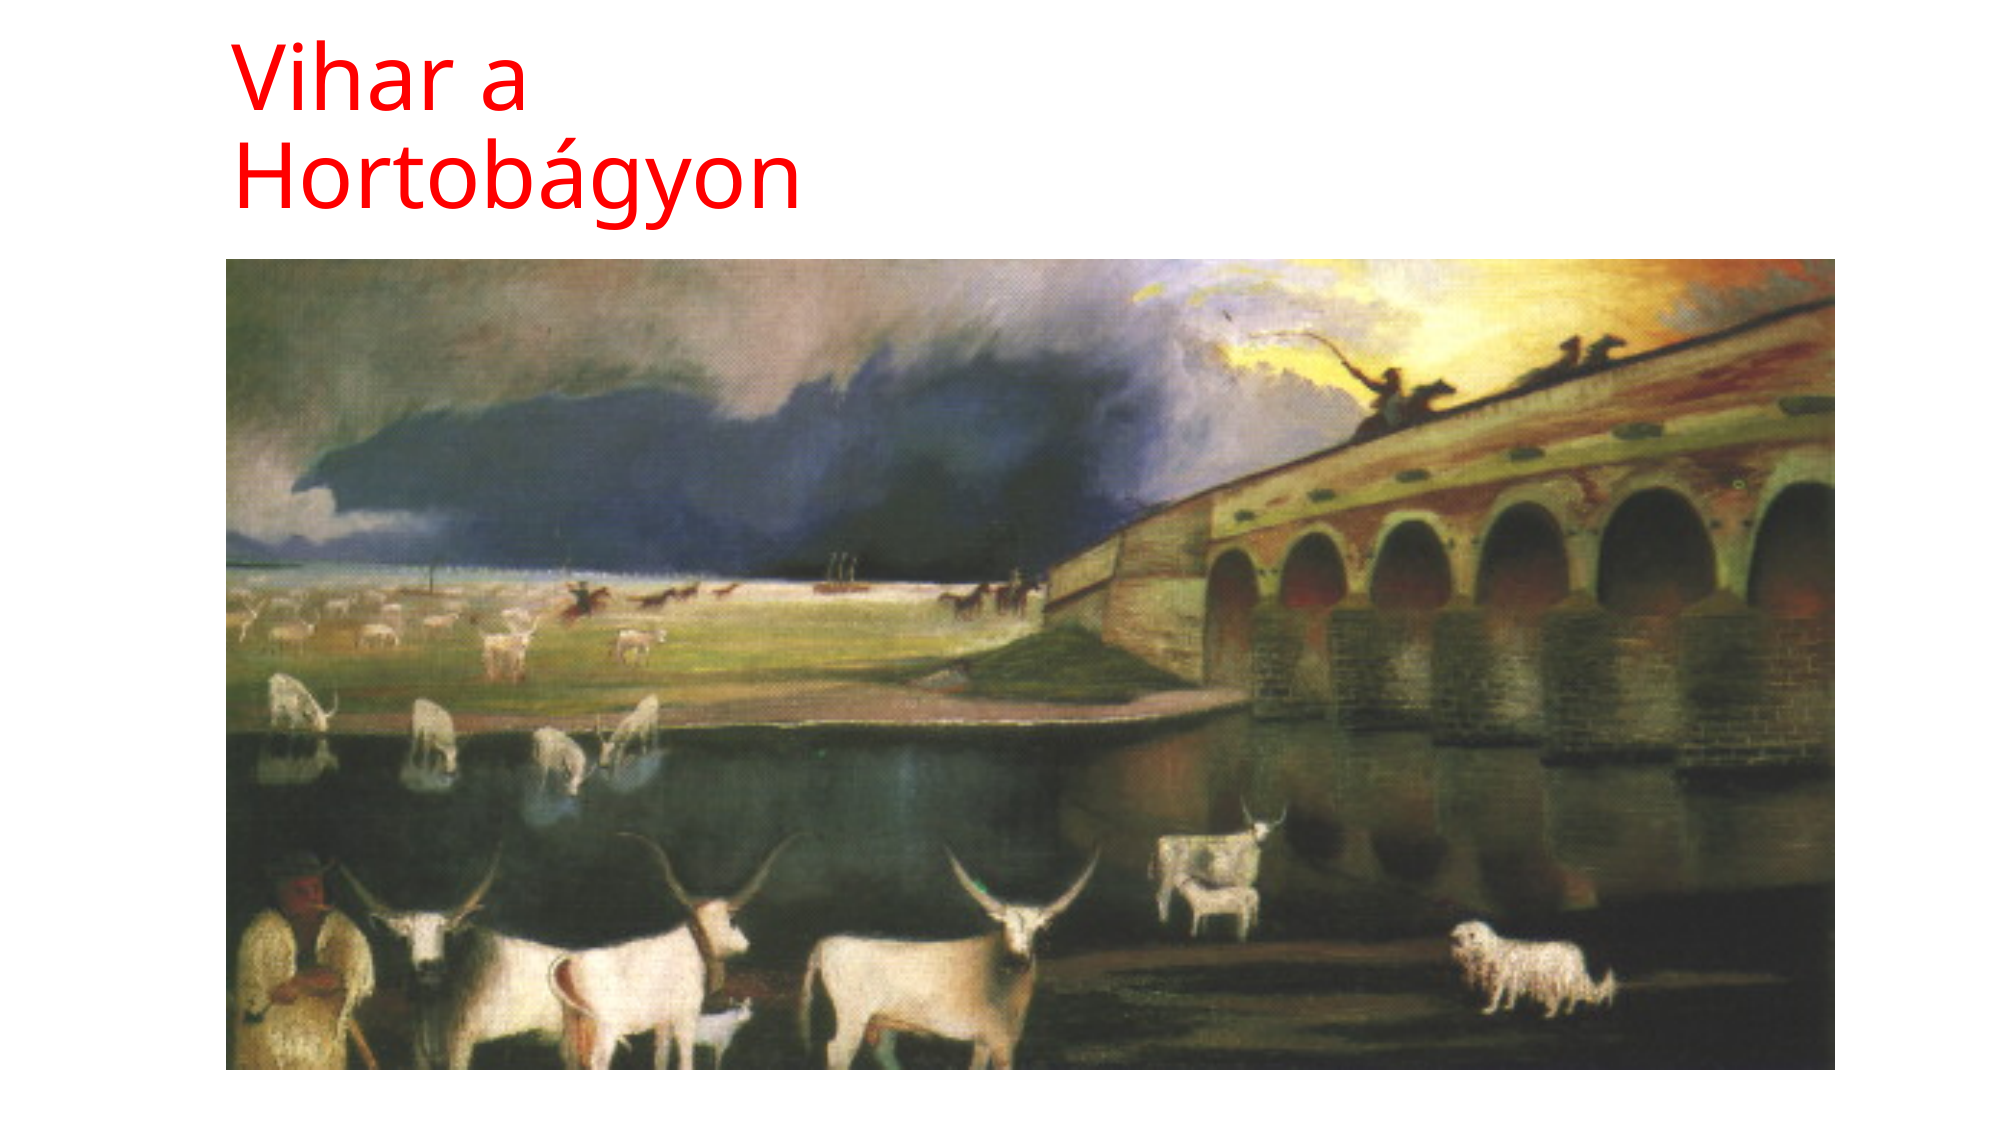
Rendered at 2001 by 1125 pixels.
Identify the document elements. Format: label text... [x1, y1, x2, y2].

title Vihar a Hortobágyon [216, 0, 1032, 260]
picture [226, 259, 1835, 1070]
